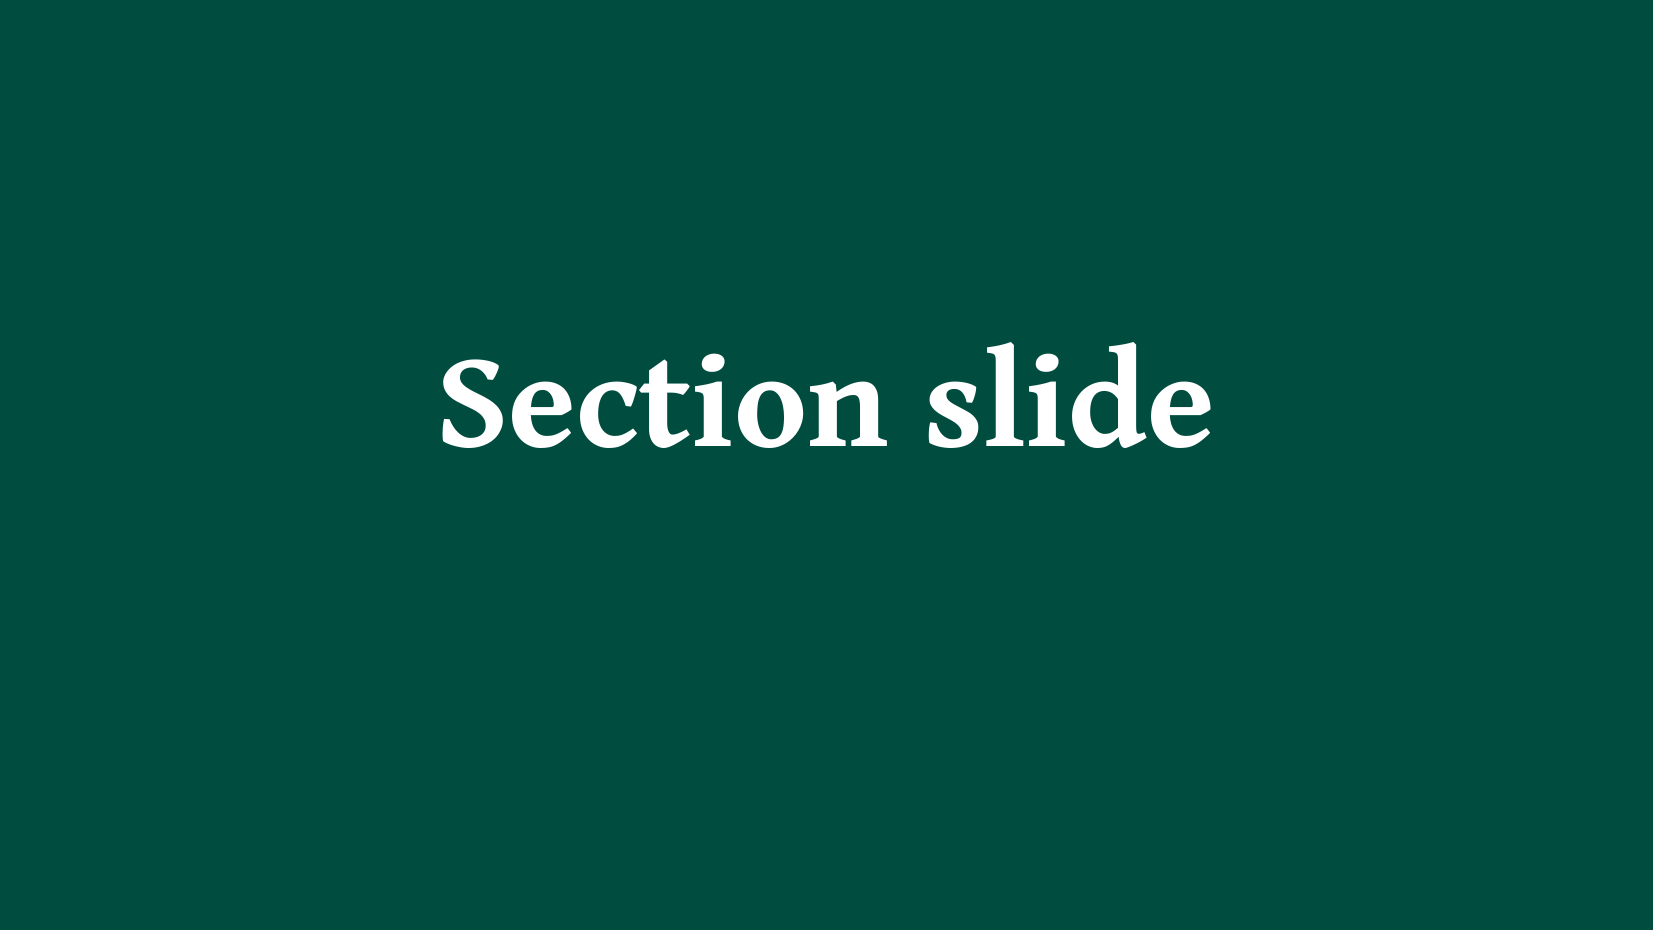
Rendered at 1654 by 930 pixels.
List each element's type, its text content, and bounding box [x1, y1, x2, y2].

title Section slide [82, 326, 1571, 486]
